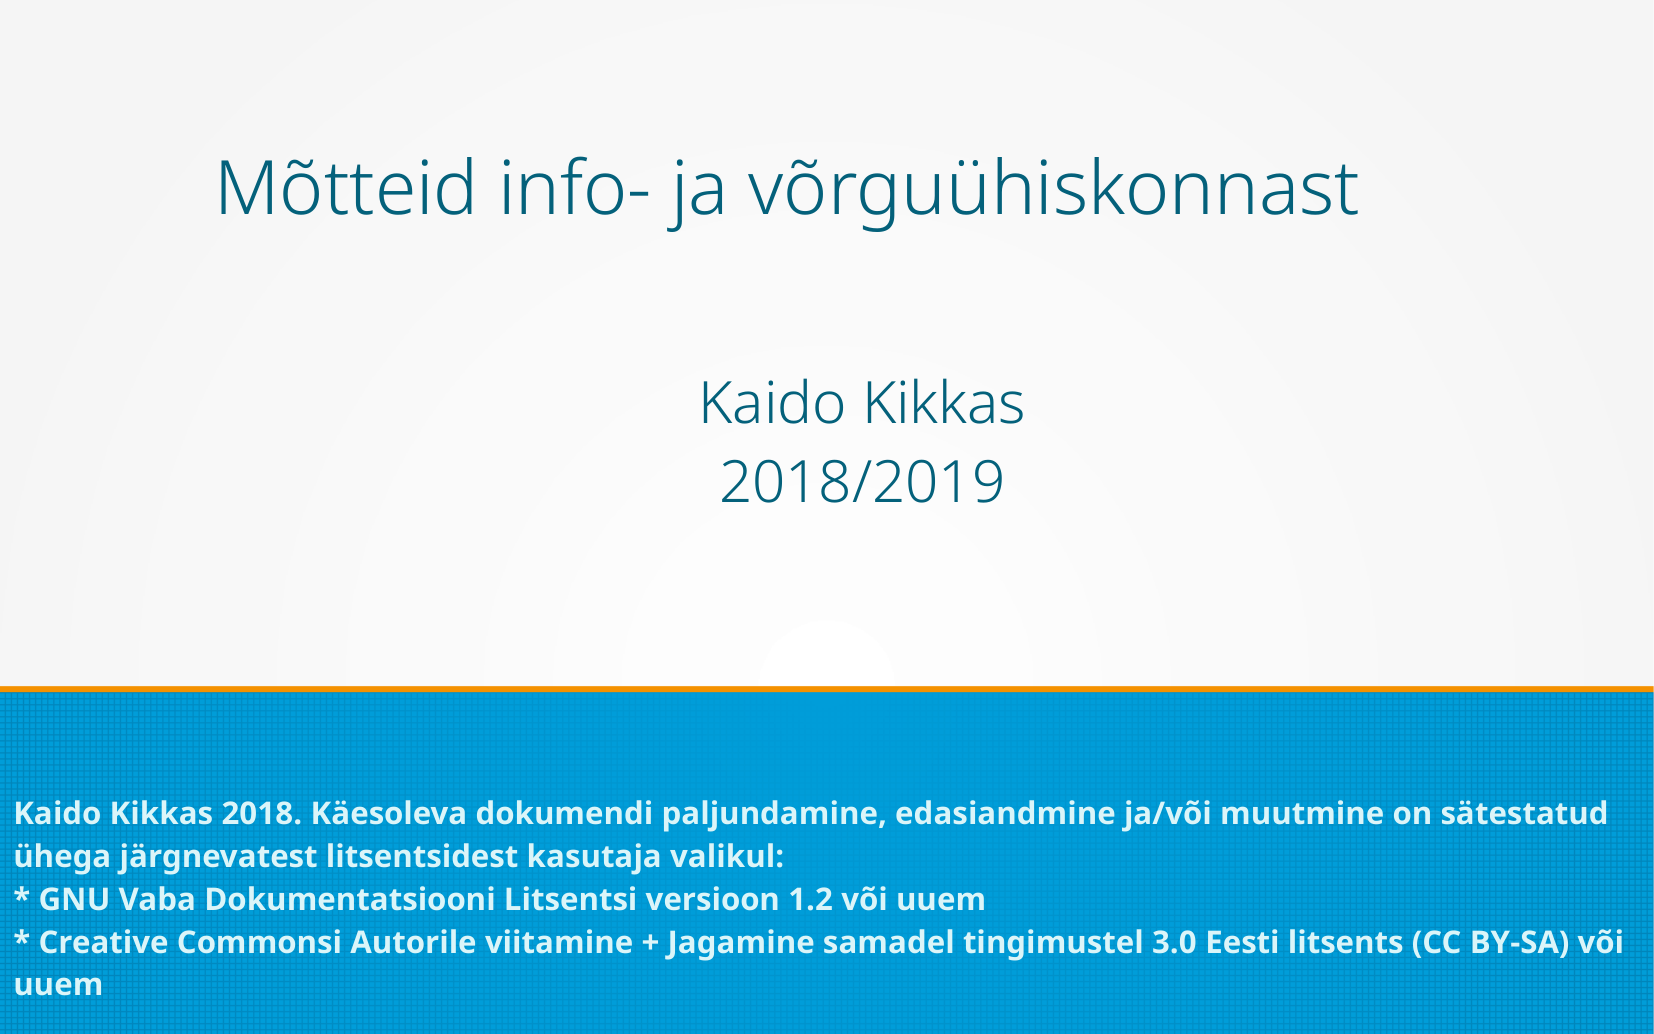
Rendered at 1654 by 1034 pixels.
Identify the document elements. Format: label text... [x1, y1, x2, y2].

title Mõtteid info- ja võrguühiskonnast [75, 37, 1501, 237]
title Kaido Kikkas 2018/2019 [342, 344, 1382, 520]
picture [0, 0, 1654, 692]
subtitle Kaido Kikkas 2018. Käesoleva dokumendi paljundamine, edasiandmine ja/või muutmine on sätestatud ühega järgnevatest litsentsidest kasutaja valikul: * GNU Vaba Dokumentatsiooni Litsentsi versioon 1.2 või uuem * Creative Commonsi Autorile viitamine + Jagamine samadel tingimustel 3.0 Eesti litsents (CC BY-SA) või uuem [13, 791, 1630, 1004]
